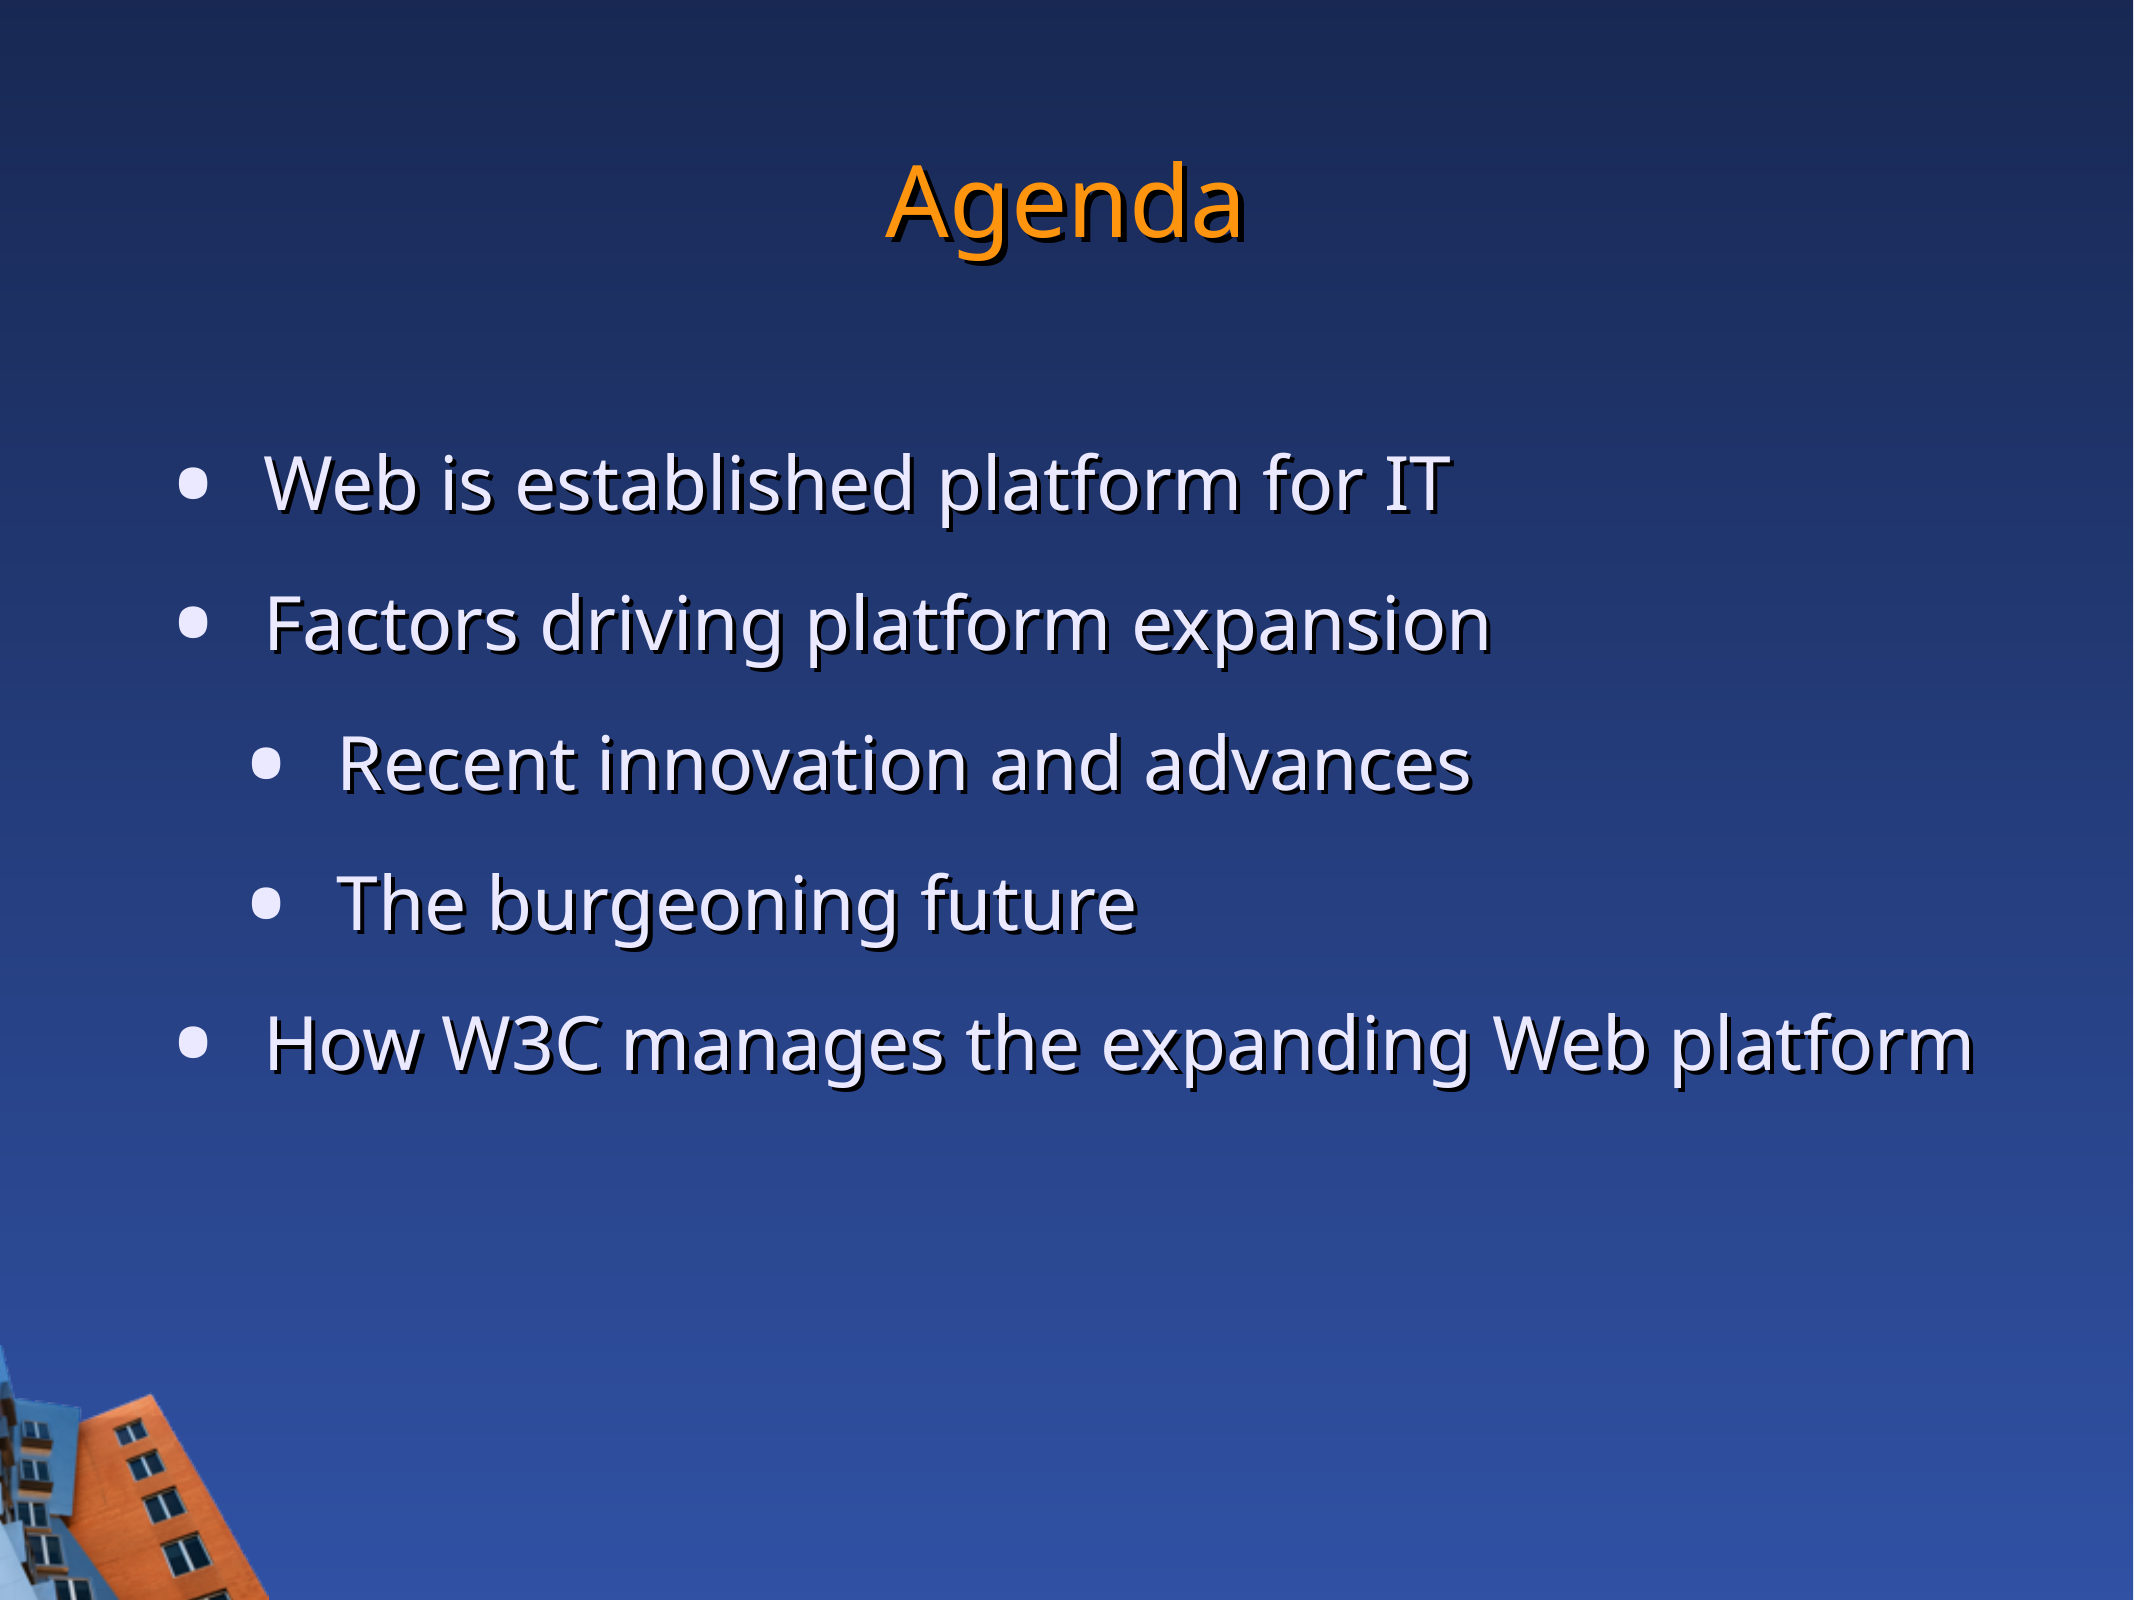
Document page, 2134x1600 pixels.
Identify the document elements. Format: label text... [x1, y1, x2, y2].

picture [0, 1345, 269, 1600]
list Web is established platform for IT Factors driving platform expansion Recent innovation and advances The burgeoning future How W3C manages the expanding Web platform [117, 435, 2038, 1477]
title Agenda [106, 71, 2027, 324]
